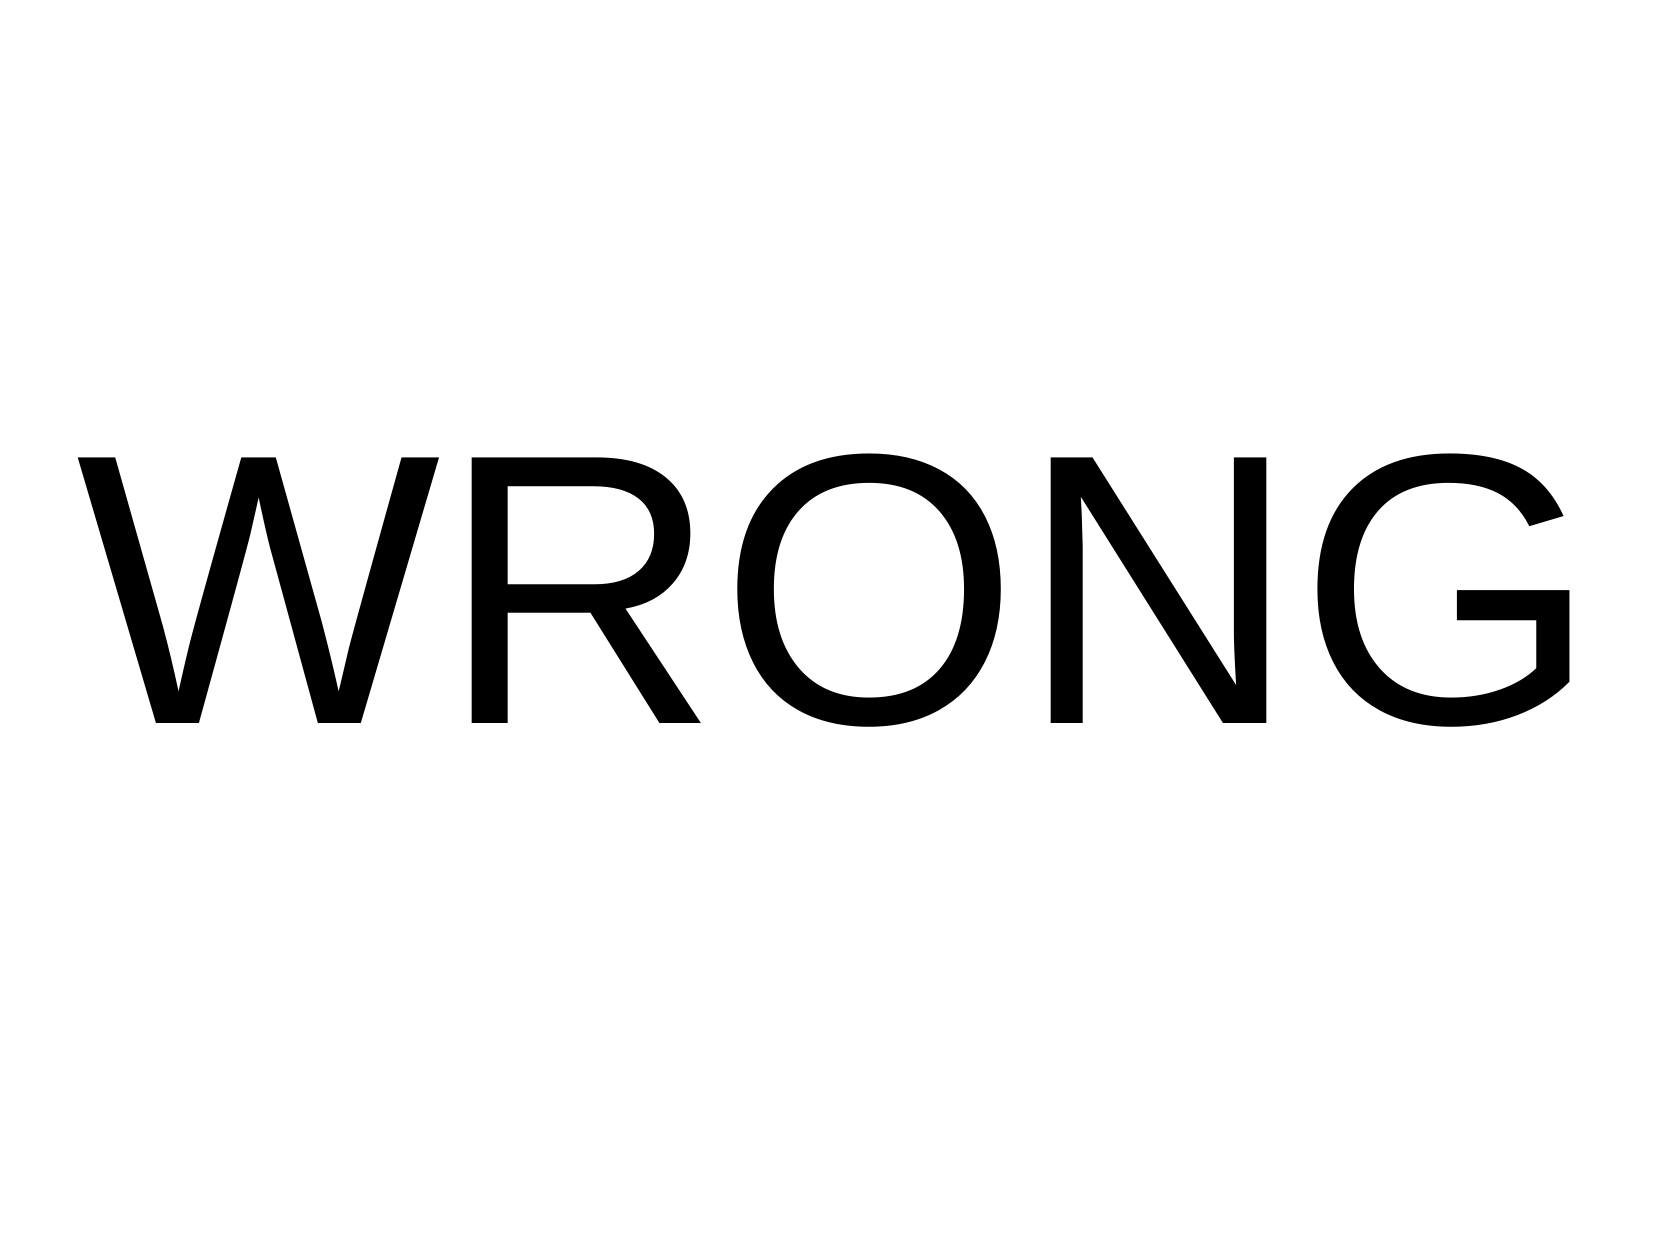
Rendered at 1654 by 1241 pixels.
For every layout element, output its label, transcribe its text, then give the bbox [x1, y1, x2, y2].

text_box WRONG [61, 366, 1615, 813]
